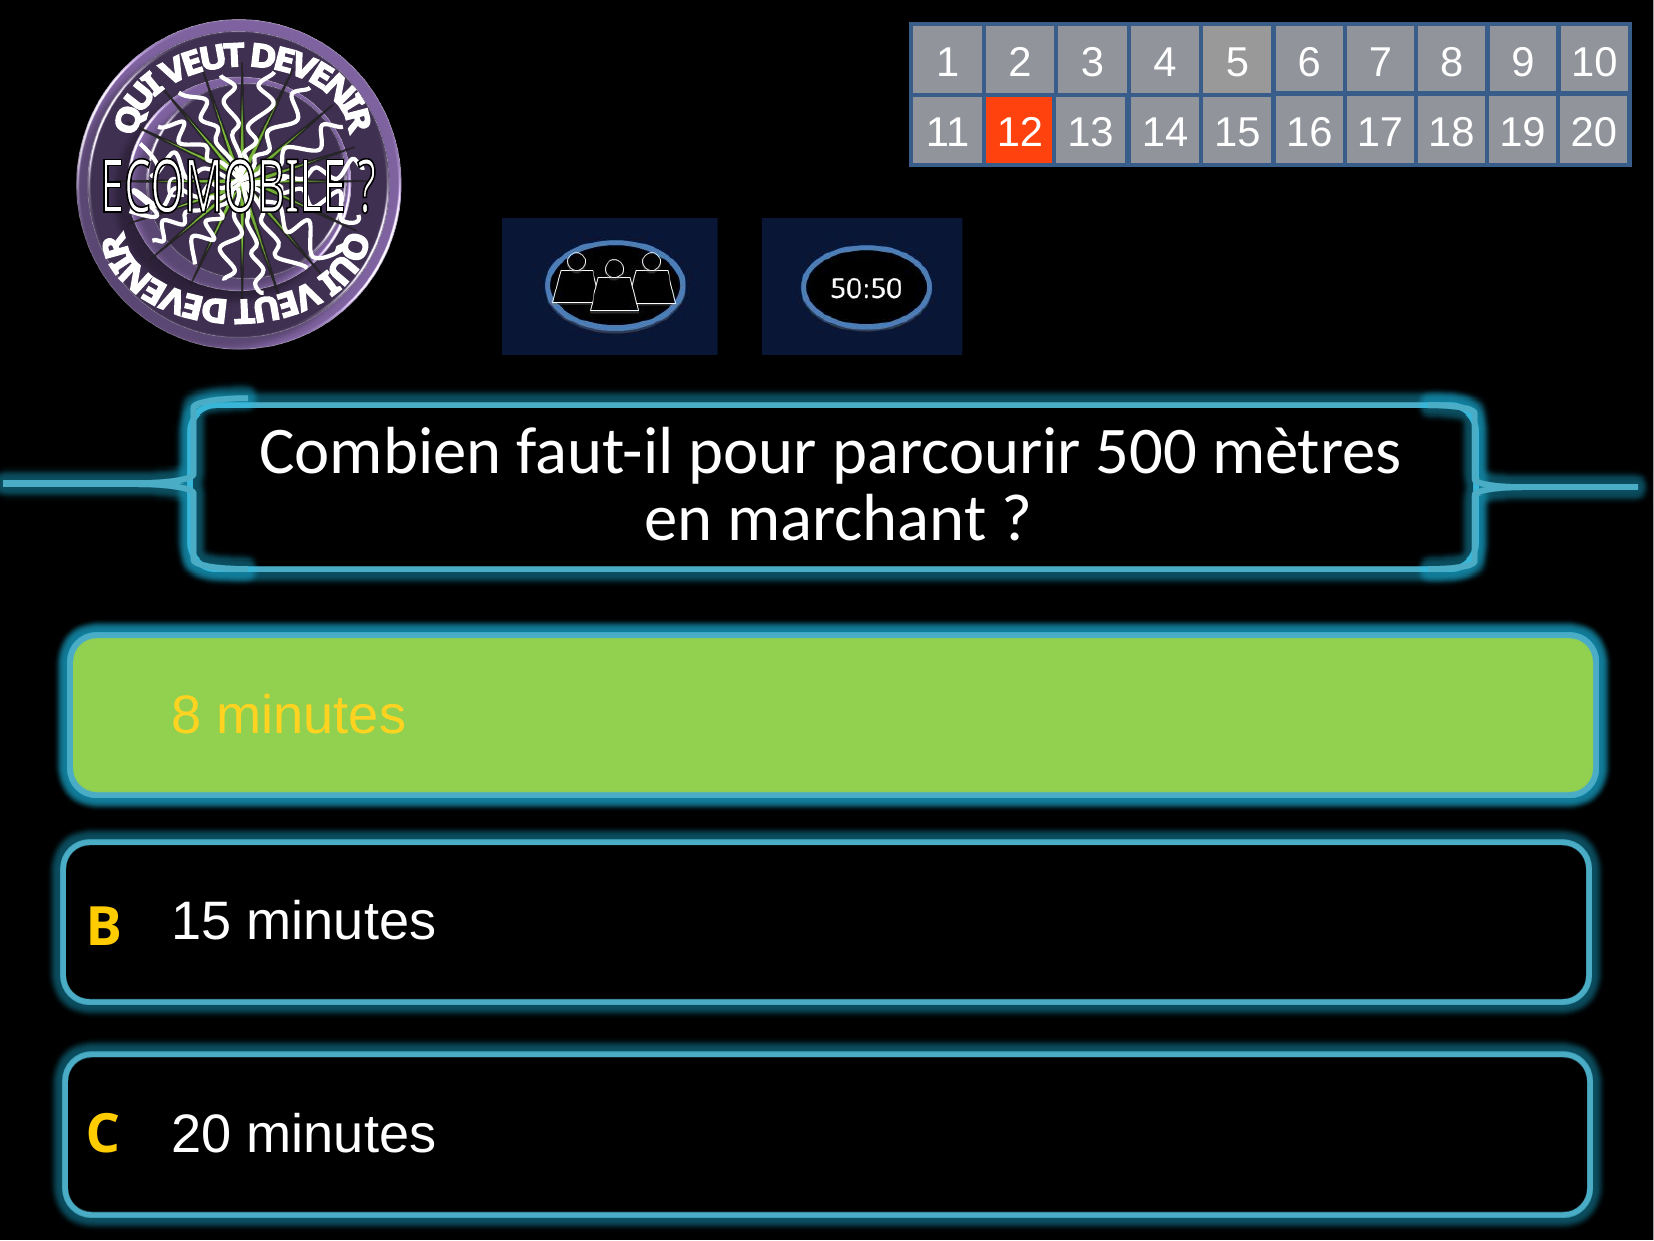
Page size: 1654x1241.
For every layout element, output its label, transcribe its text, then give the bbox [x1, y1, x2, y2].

text_box 19 [1486, 93, 1558, 166]
picture [43, 822, 1609, 1022]
list 8 minutes [171, 643, 1571, 786]
picture [0, 377, 1654, 591]
text_box 12 [983, 94, 1054, 166]
text_box 8 [1416, 24, 1487, 93]
list 15 minutes [171, 850, 1571, 993]
text_box 15 [1201, 94, 1273, 166]
list 20 minutes [171, 1062, 1571, 1205]
text_box 13 [1054, 94, 1127, 166]
picture [53, 18, 402, 370]
text_box 4 [1128, 24, 1201, 94]
text_box 9 [1487, 24, 1558, 93]
picture [45, 1034, 1610, 1235]
picture [50, 615, 1616, 815]
text_box 16 [1273, 93, 1345, 166]
text_box 3 [1056, 24, 1128, 95]
text_box 14 [1128, 94, 1201, 166]
text_box 20 [1558, 93, 1630, 166]
text_box 7 [1344, 24, 1416, 93]
text_box 6 [1273, 24, 1344, 93]
text_box 10 [1558, 24, 1630, 93]
title Combien faut-il pour parcourir 500 mètres en marchant ? [200, 407, 1477, 573]
text_box 17 [1345, 93, 1415, 166]
text_box 1 [911, 24, 983, 94]
text_box 11 [911, 94, 983, 166]
text_box 5 [1201, 24, 1273, 94]
text_box 2 [983, 24, 1056, 94]
text_box 18 [1415, 93, 1486, 166]
